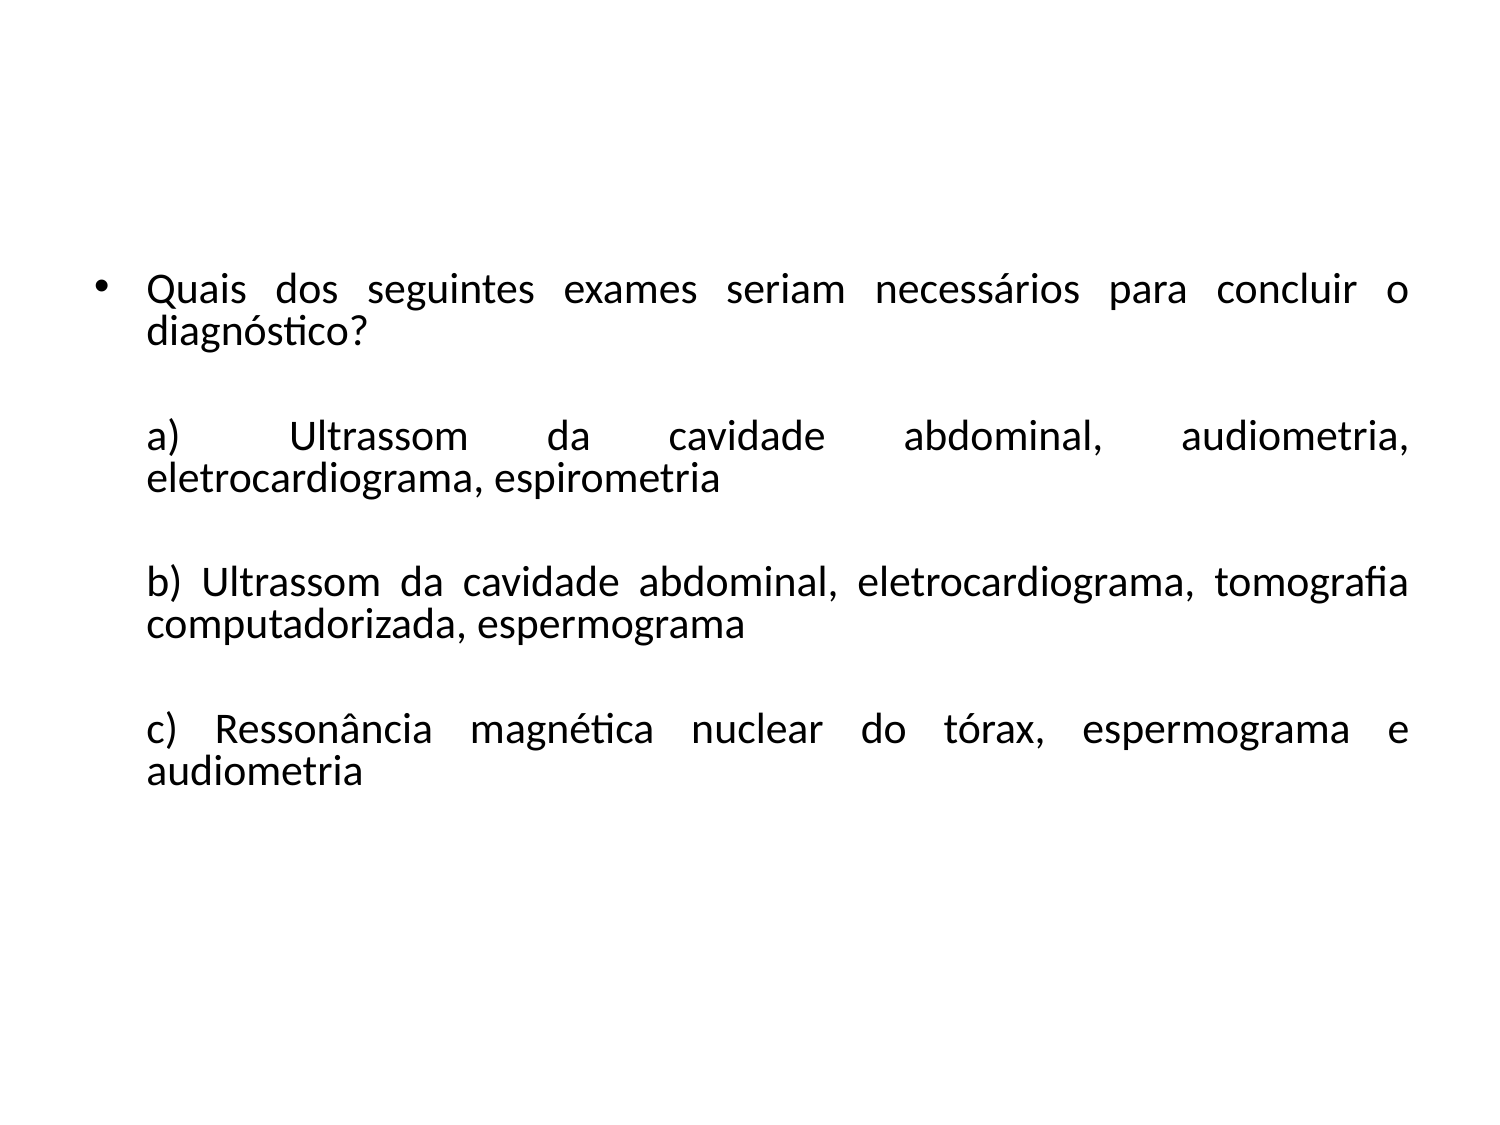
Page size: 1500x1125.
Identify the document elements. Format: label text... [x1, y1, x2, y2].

list Quais dos seguintes exames seriam necessários para concluir o diagnóstico? a) Ultrassom da cavidade abdominal, audiometria, eletrocardiograma, espirometria b) Ultrassom da cavidade abdominal, eletrocardiograma, tomografia computadorizada, espermograma c) Ressonância magnética nuclear do tórax, espermograma e audiometria [75, 262, 1425, 1005]
